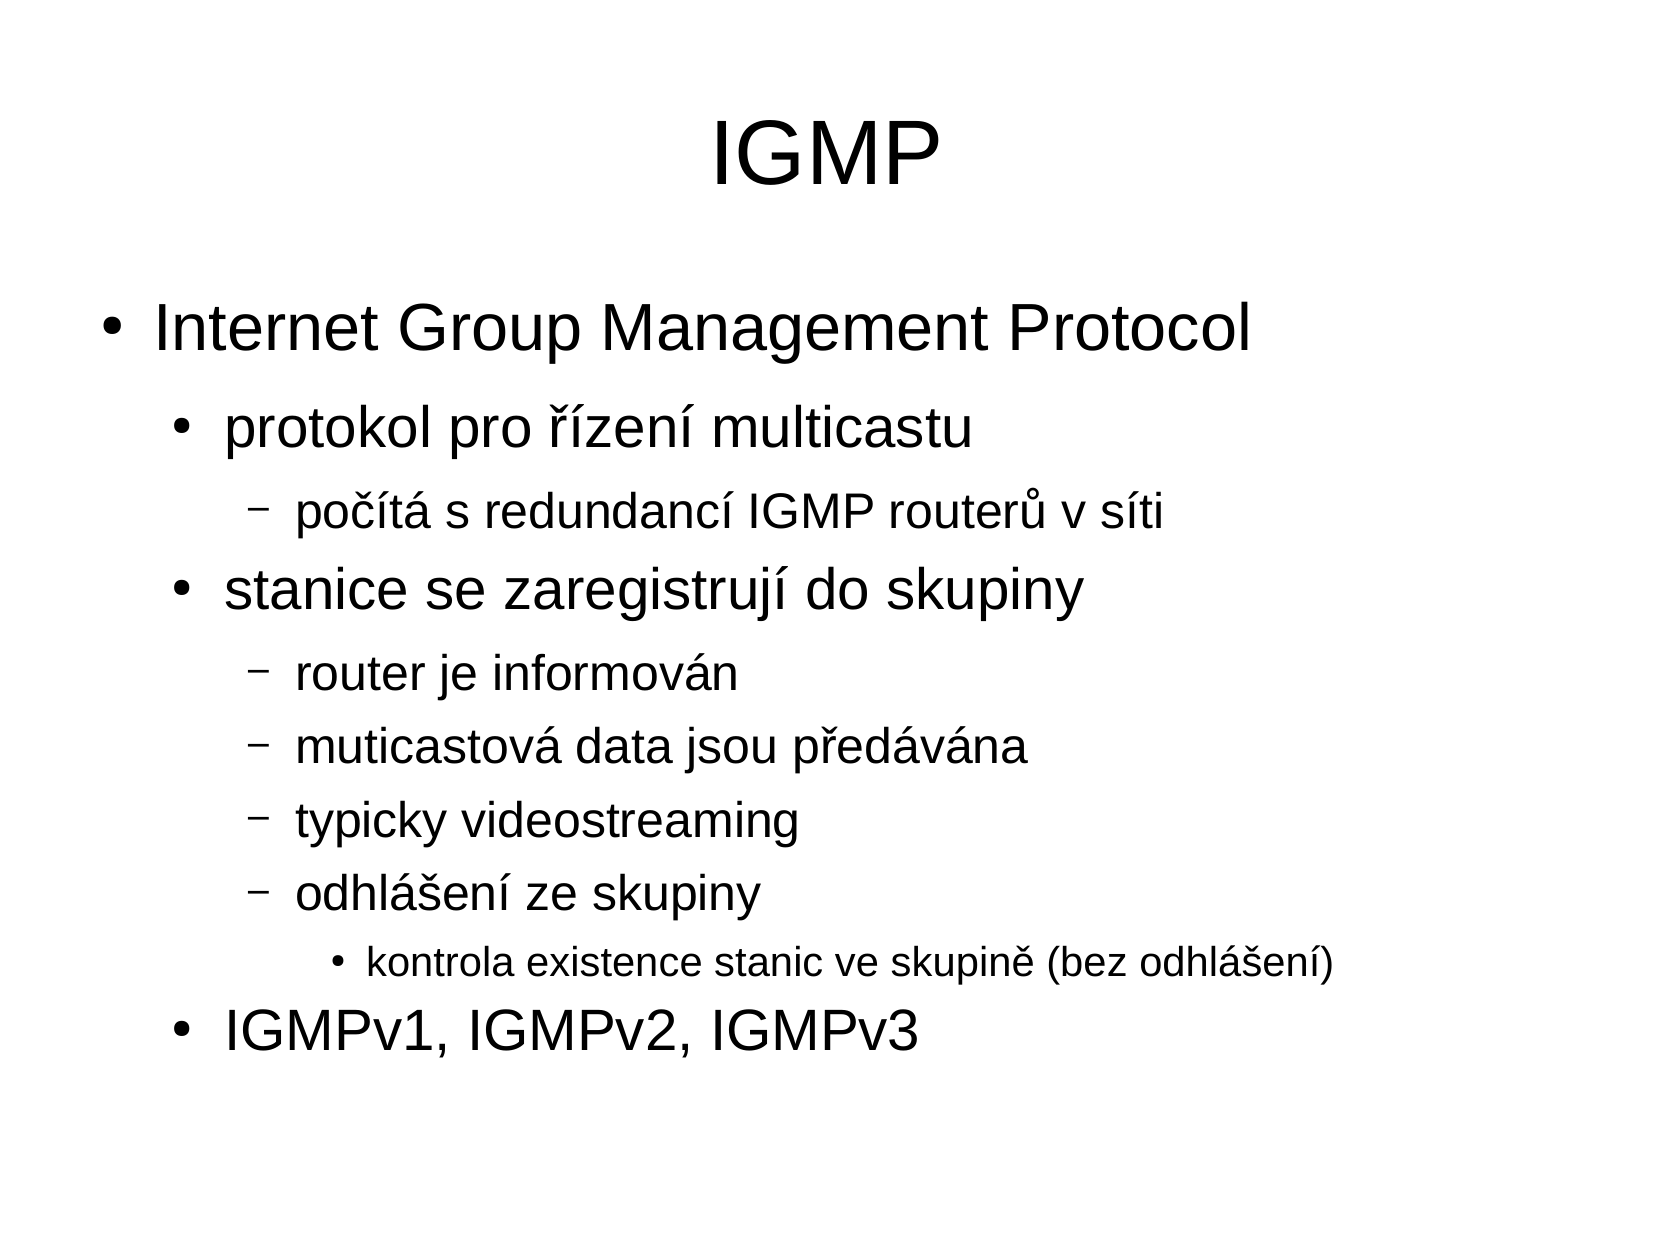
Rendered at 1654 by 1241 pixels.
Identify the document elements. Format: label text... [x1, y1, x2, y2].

list Internet Group Management Protocol protokol pro řízení multicastu počítá s redundancí IGMP routerů v síti stanice se zaregistrují do skupiny router je informován muticastová data jsou předávána typicky videostreaming odhlášení ze skupiny kontrola existence stanic ve skupině (bez odhlášení) IGMPv1, IGMPv2, IGMPv3 [82, 290, 1571, 1155]
title IGMP [82, 49, 1571, 257]
